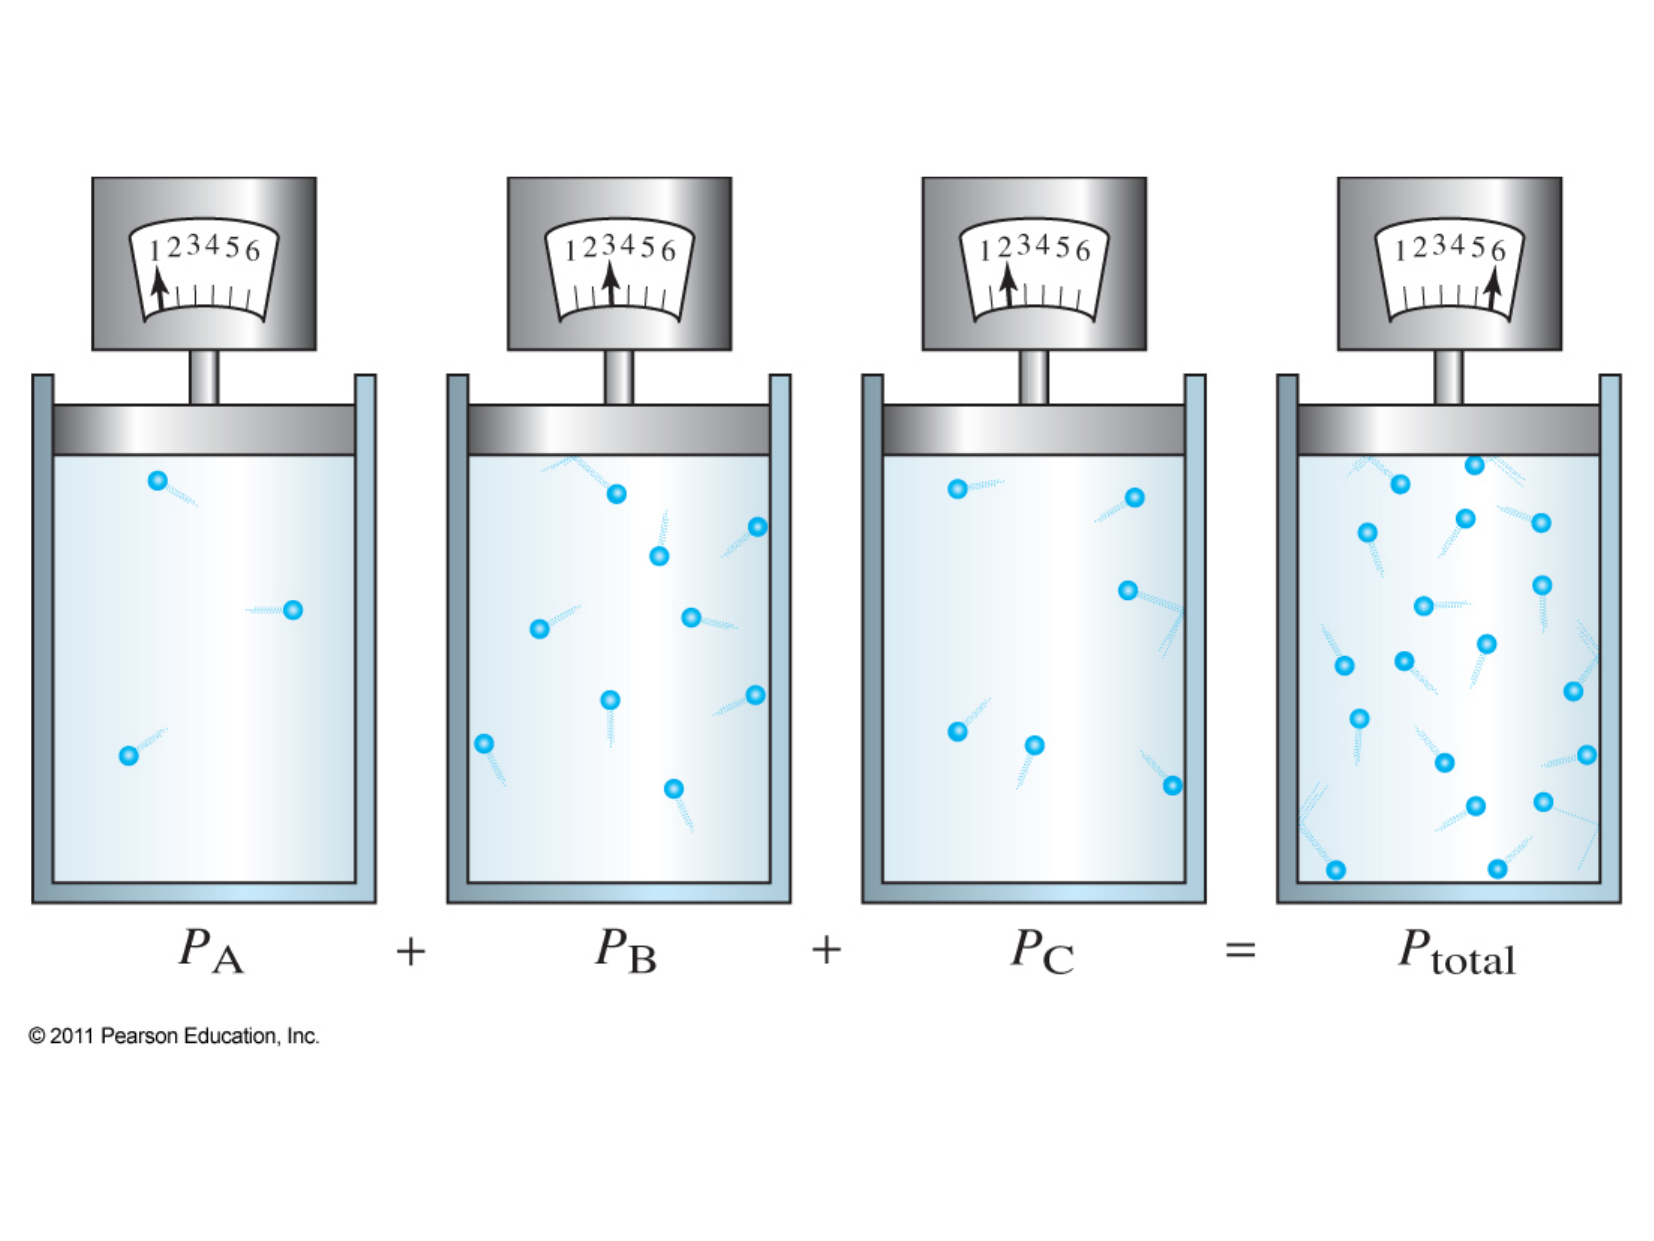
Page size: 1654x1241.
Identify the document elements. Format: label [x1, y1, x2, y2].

picture [0, 147, 1654, 1093]
